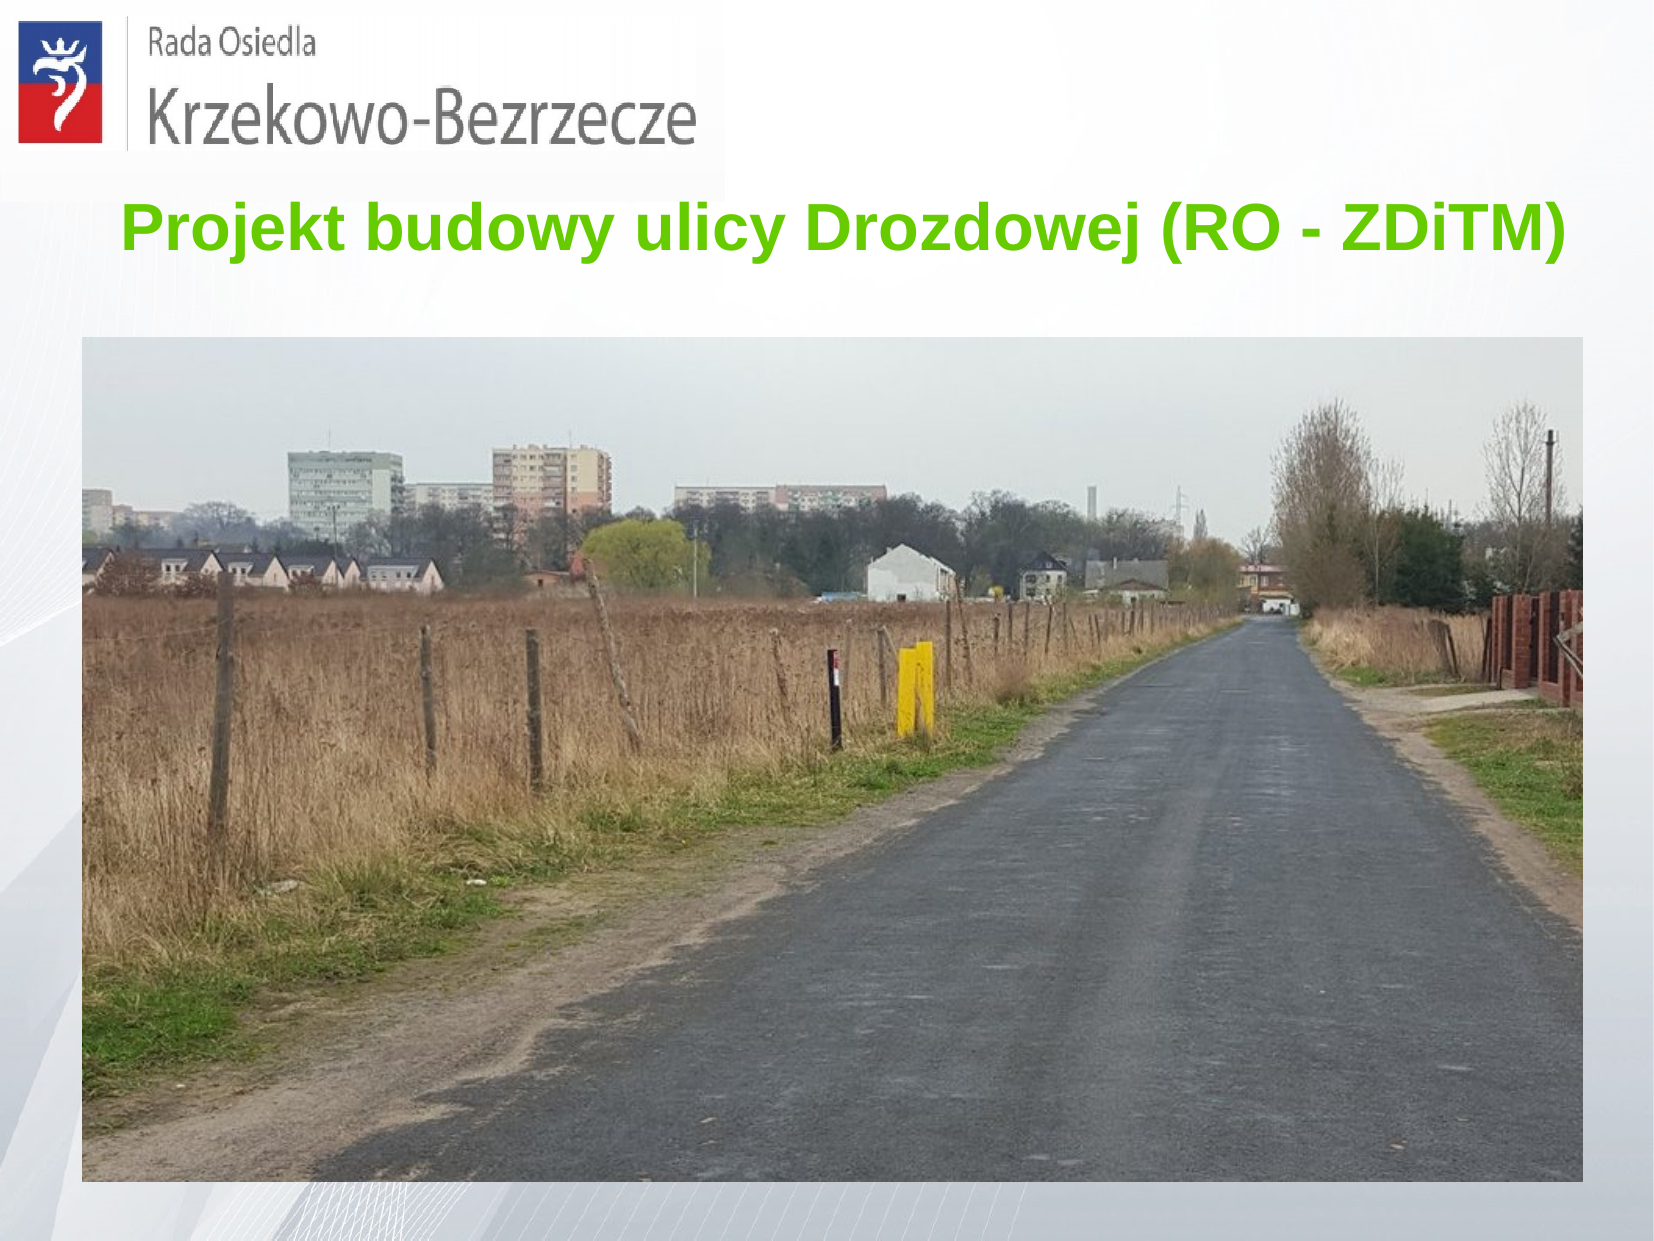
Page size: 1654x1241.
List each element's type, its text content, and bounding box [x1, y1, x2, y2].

picture [0, 0, 1654, 1241]
title Projekt budowy ulicy Drozdowej (RO - ZDiTM) [82, 123, 1571, 331]
